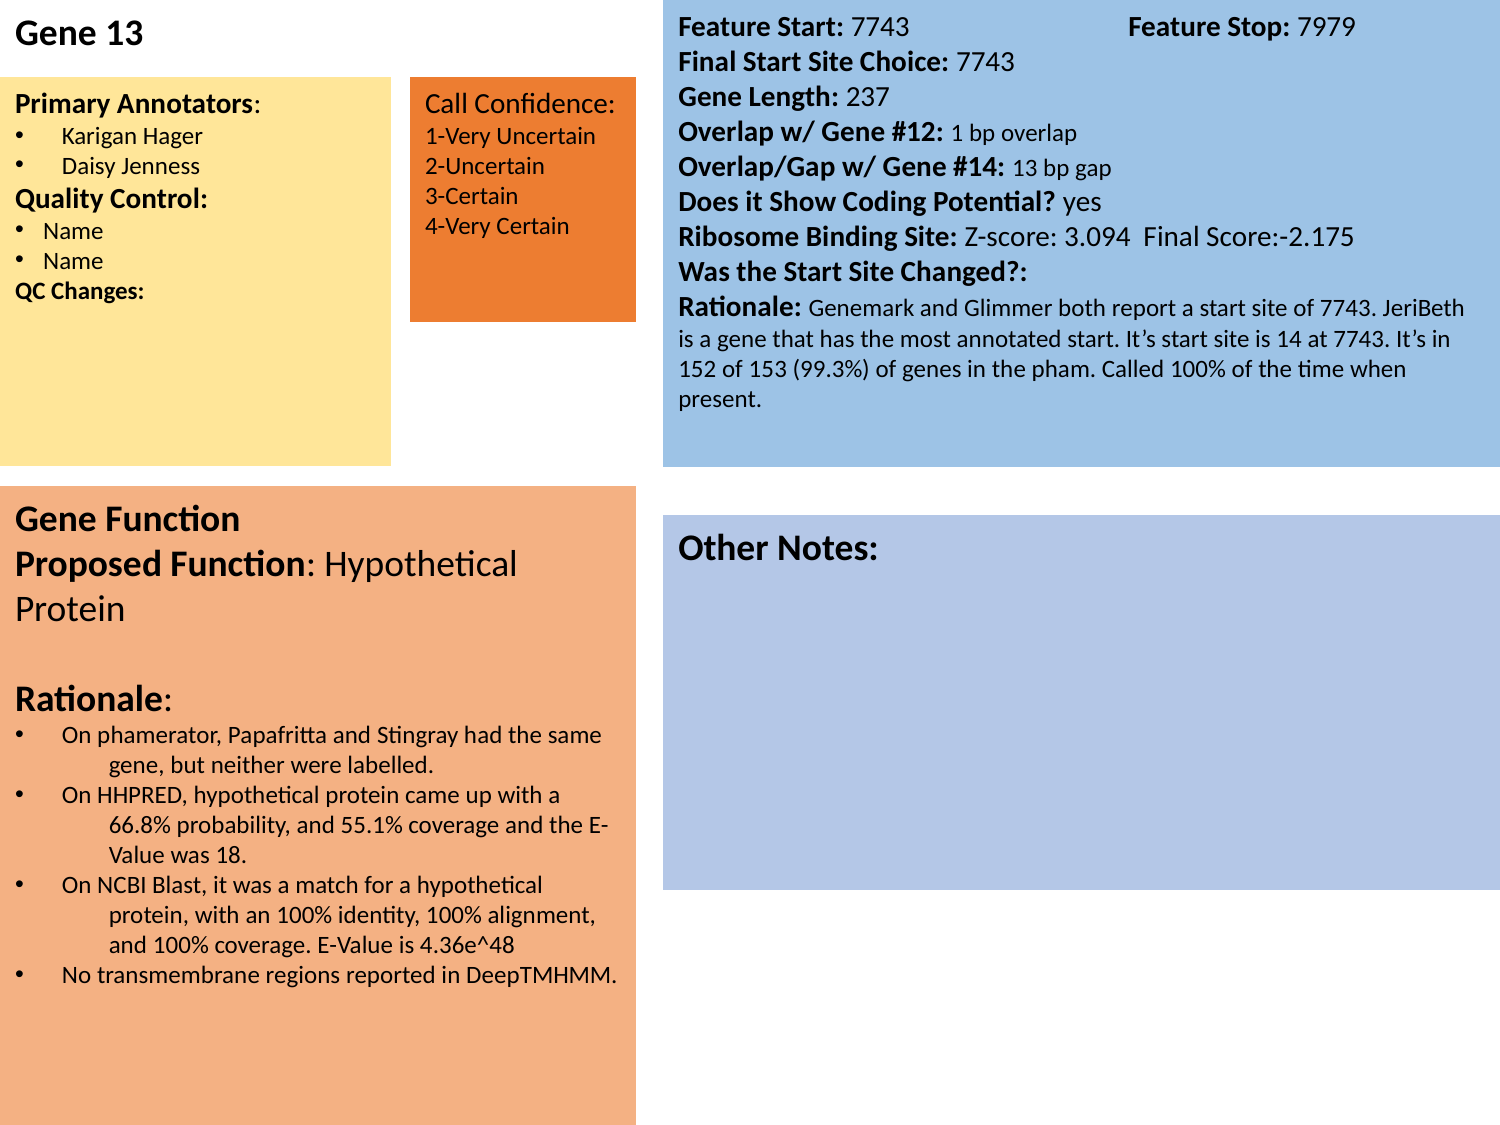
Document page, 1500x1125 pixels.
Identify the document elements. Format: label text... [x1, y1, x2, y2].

text_box Gene Function Proposed Function: Hypothetical Protein Rationale: On phamerator, Papafritta and Stingray had the same gene, but neither were labelled. On HHPRED, hypothetical protein came up with a 66.8% probability, and 55.1% coverage and the E-Value was 18. On NCBI Blast, it was a match for a hypothetical protein, with an 100% identity, 100% alignment, and 100% coverage. E-Value is 4.36e^48 No transmembrane regions reported in DeepTMHMM. [0, 486, 636, 1125]
text_box Other Notes: [663, 515, 1500, 890]
text_box Gene 13 [0, 0, 160, 61]
text_box Feature Start: 7743 Feature Stop: 7979 Final Start Site Choice: 7743 Gene Length: 237 Overlap w/ Gene #12: 1 bp overlap Overlap/Gap w/ Gene #14: 13 bp gap Does it Show Coding Potential? yes Ribosome Binding Site: Z-score: 3.094 Final Score:-2.175 Was the Start Site Changed?: Rationale: Genemark and Glimmer both report a start site of 7743. JeriBeth is a gene that has the most annotated start. It’s start site is 14 at 7743. It’s in 152 of 153 (99.3%) of genes in the pham. Called 100% of the time when present. [663, 0, 1500, 467]
text_box Primary Annotators: Karigan Hager Daisy Jenness Quality Control: Name Name QC Changes: [0, 77, 391, 466]
text_box Call Confidence: 1-Very Uncertain 2-Uncertain 3-Certain 4-Very Certain [410, 77, 636, 322]
